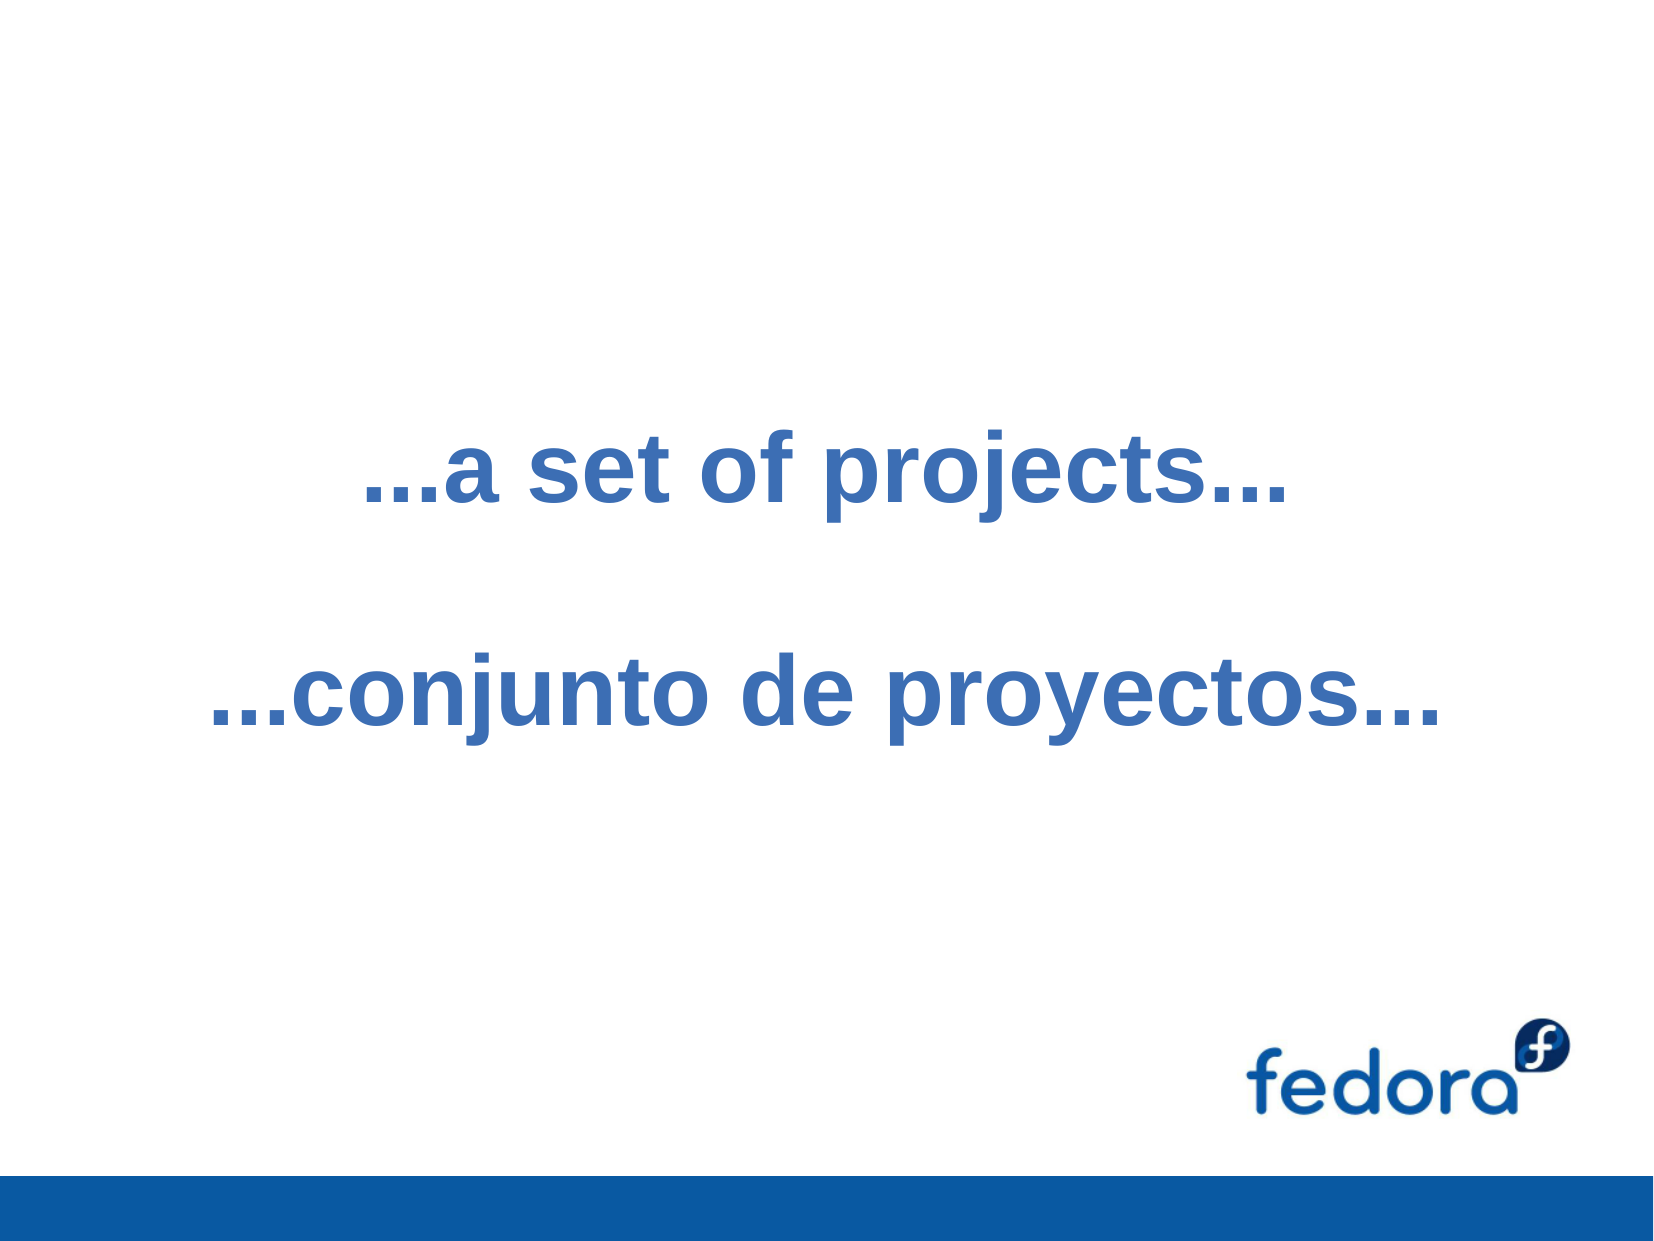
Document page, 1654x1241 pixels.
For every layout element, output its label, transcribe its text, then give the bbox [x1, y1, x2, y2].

title ...a set of projects... ...conjunto de proyectos... [82, 49, 1571, 1109]
picture [1237, 1010, 1576, 1125]
picture [0, 1176, 1654, 1241]
